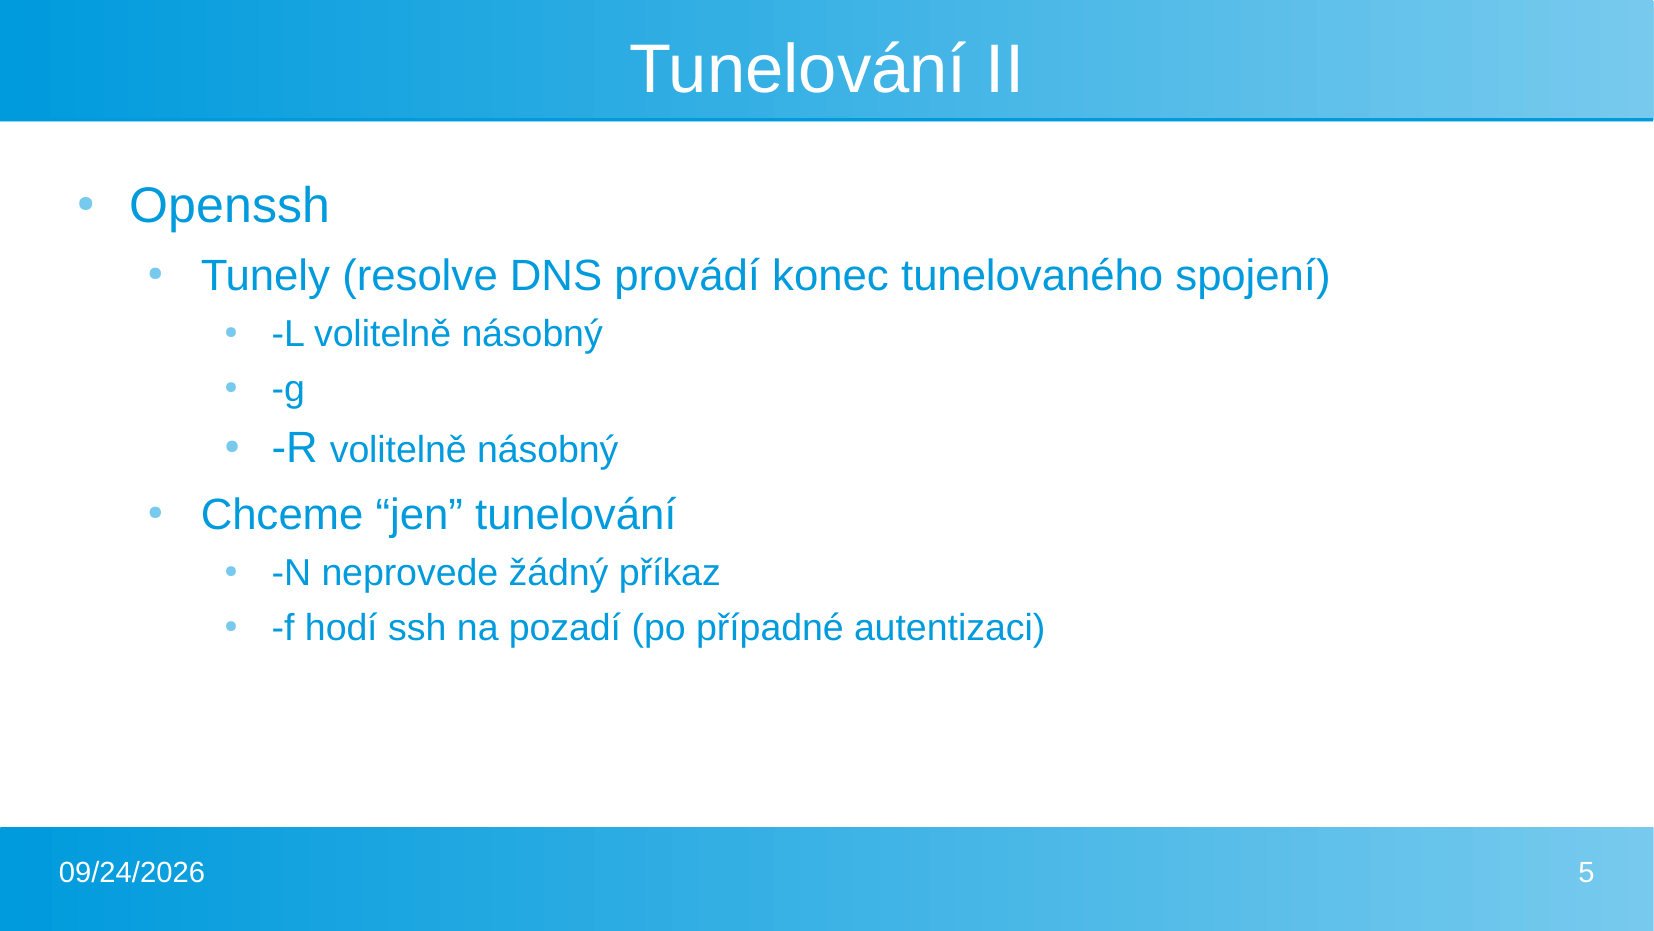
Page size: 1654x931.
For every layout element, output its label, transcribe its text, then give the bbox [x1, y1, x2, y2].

title Tunelování II [59, 29, 1595, 108]
list Openssh Tunely (resolve DNS provádí konec tunelovaného spojení) -L volitelně násobný -g -R volitelně násobný Chceme “jen” tunelování -N neprovede žádný příkaz -f hodí ssh na pozadí (po případné autentizaci) [59, 177, 1595, 768]
